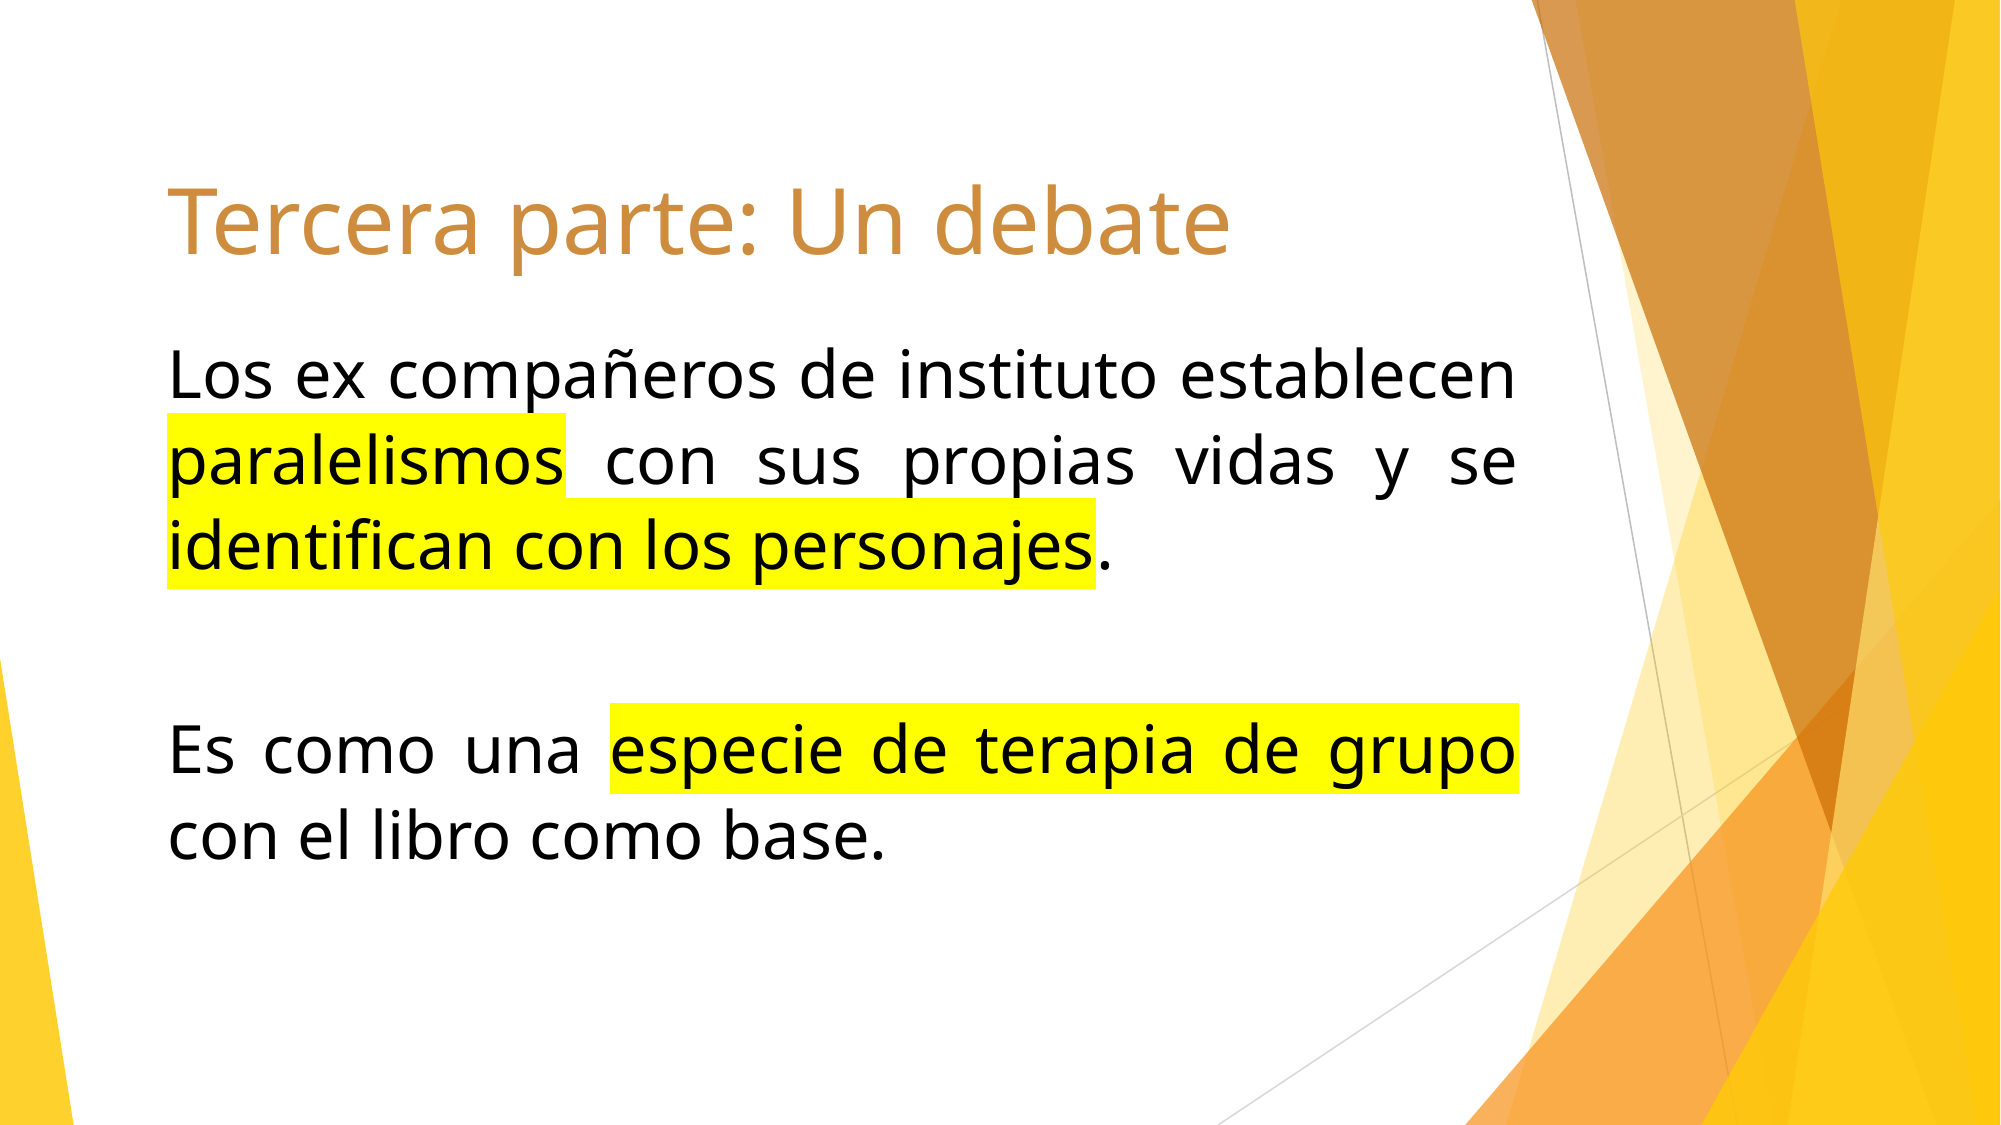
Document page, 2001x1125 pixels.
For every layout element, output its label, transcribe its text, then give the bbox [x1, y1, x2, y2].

text_box Tercera parte: Un debate Los ex compañeros de instituto establecen paralelismos con sus propias vidas y se identifican con los personajes. Es como una especie de terapia de grupo con el libro como base. [152, 148, 1535, 1081]
